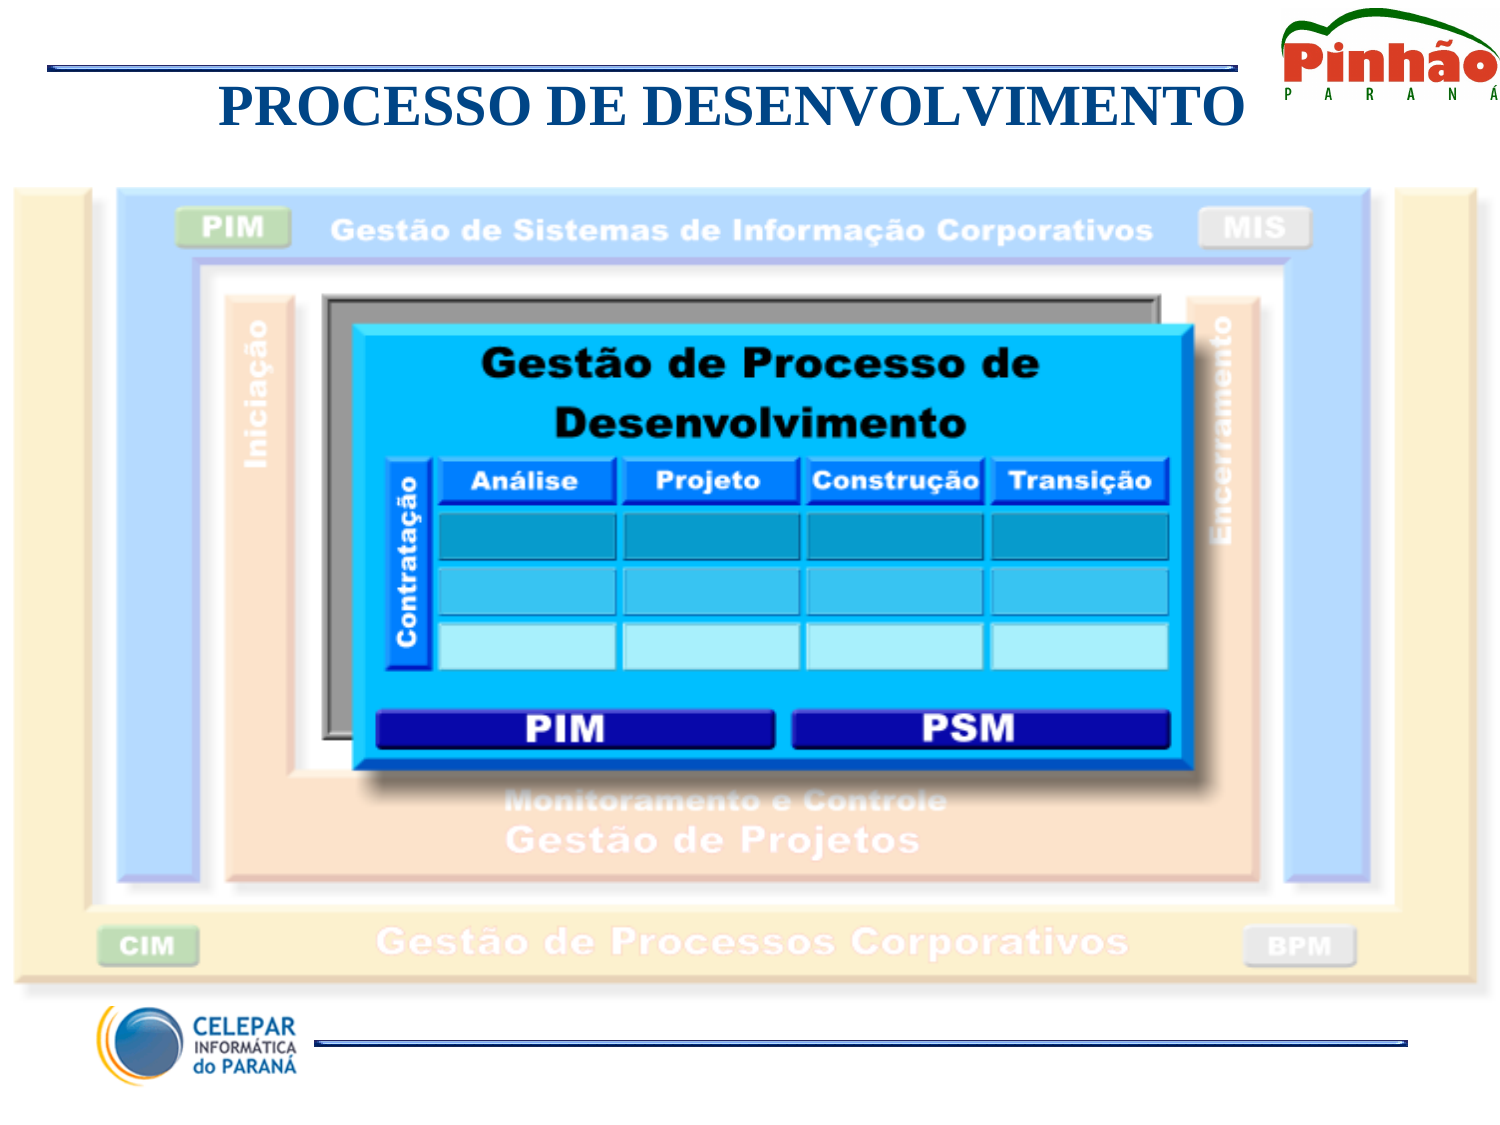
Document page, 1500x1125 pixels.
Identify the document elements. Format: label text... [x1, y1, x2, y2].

title [78, 21, 1025, 156]
picture [13, 187, 1500, 1091]
text_box PROCESSO DE DESENVOLVIMENTO [218, 73, 1248, 150]
picture [1281, 8, 1500, 100]
text_box [98, 1006, 1420, 1125]
